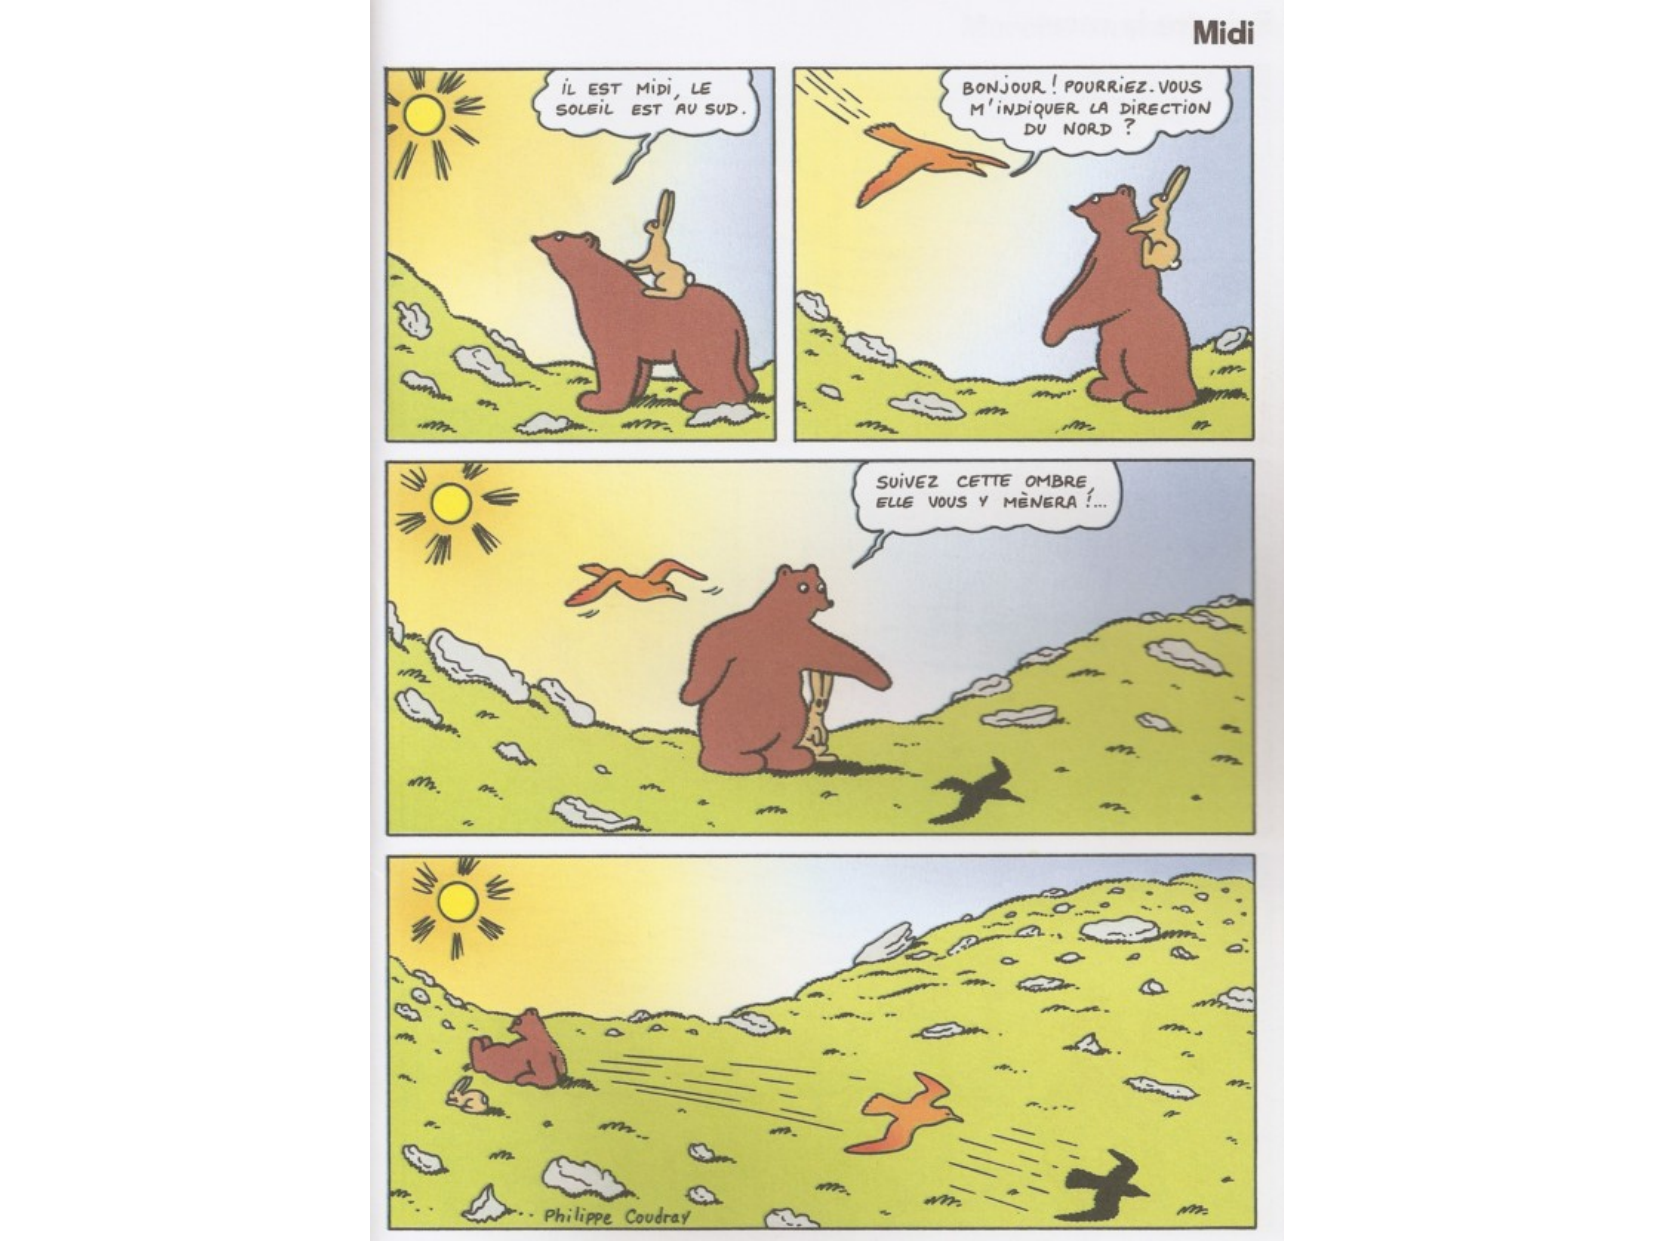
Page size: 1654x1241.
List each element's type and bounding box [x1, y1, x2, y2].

picture [370, 0, 1284, 1241]
